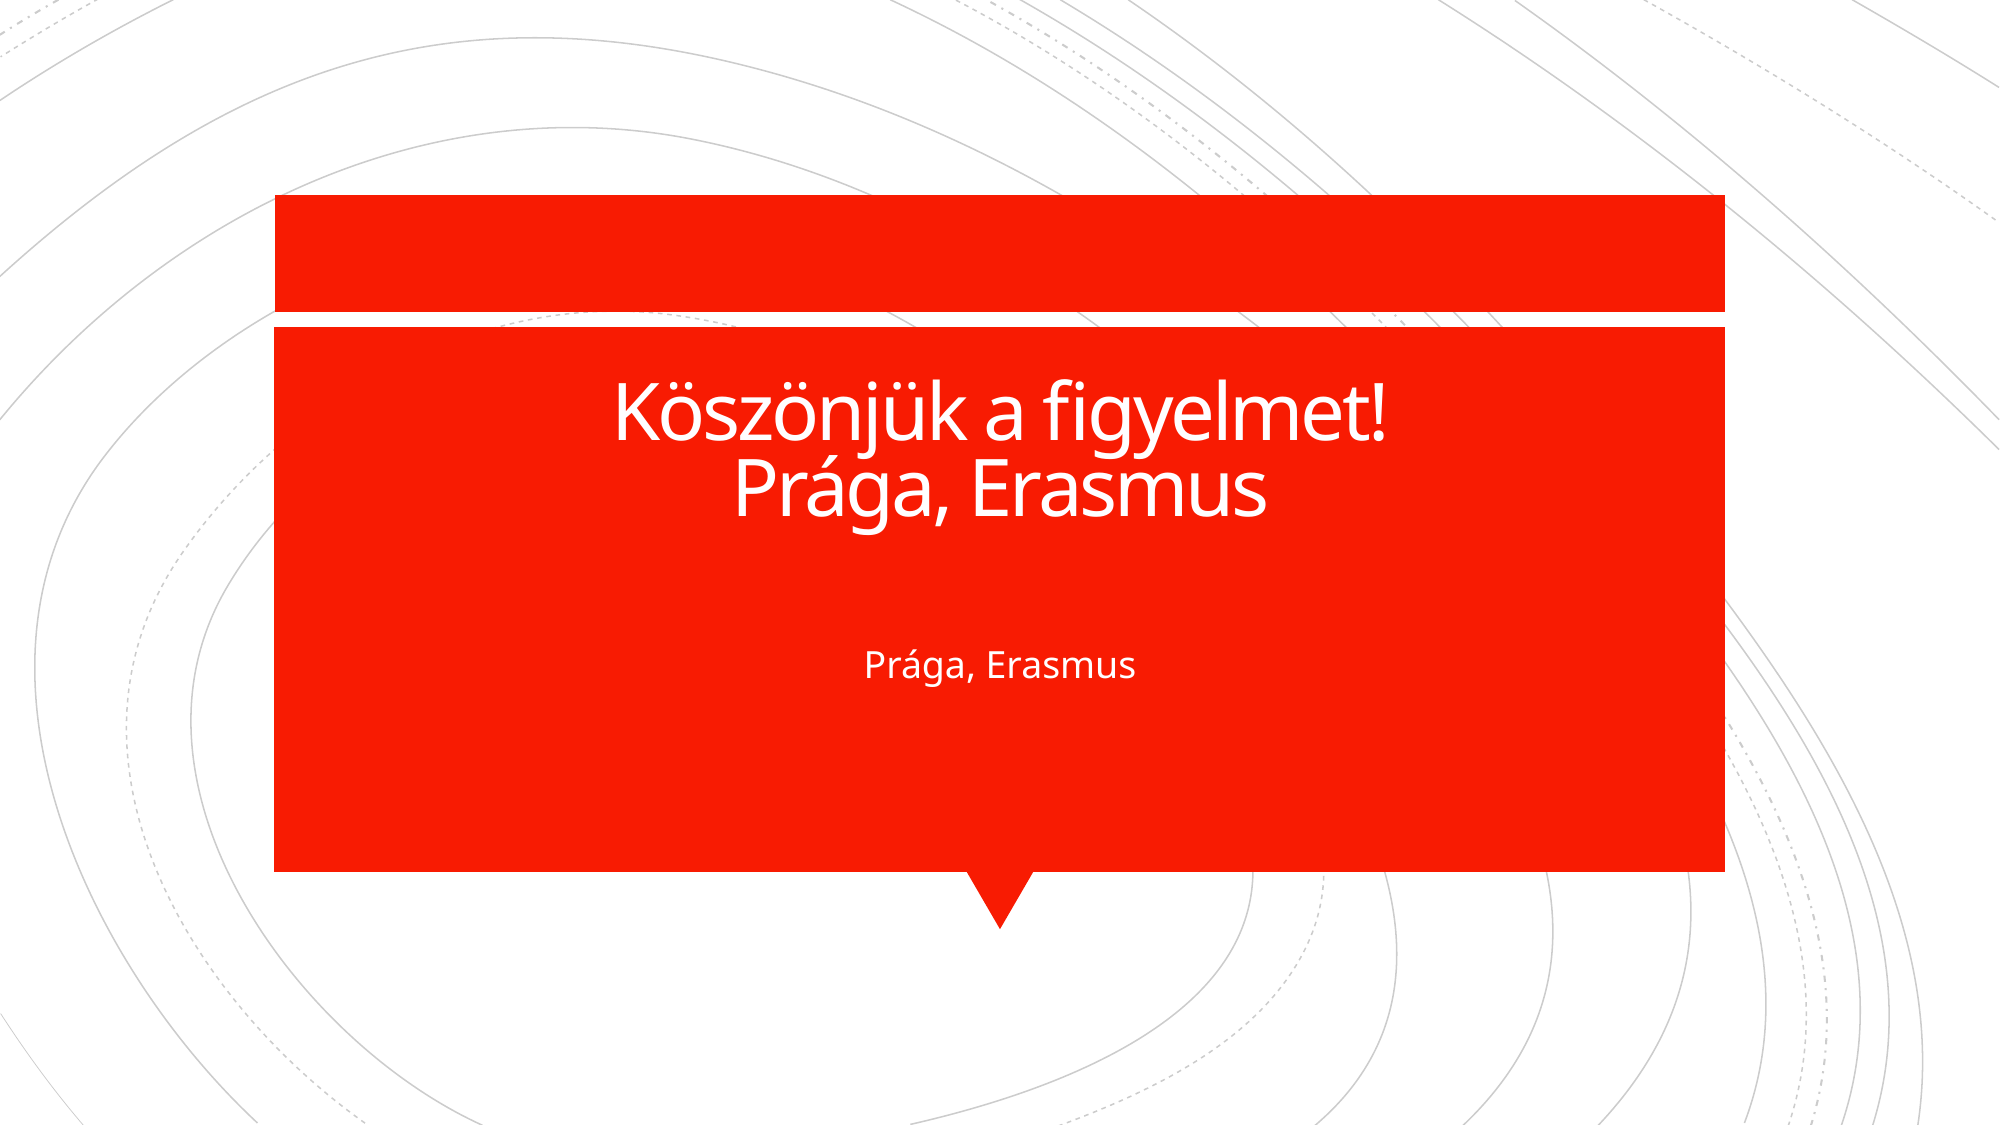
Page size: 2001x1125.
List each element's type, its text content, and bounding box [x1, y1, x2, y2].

title Köszönjük a figyelmet! Prága, Erasmus [288, 340, 1713, 628]
subtitle Prága, Erasmus [288, 640, 1712, 858]
